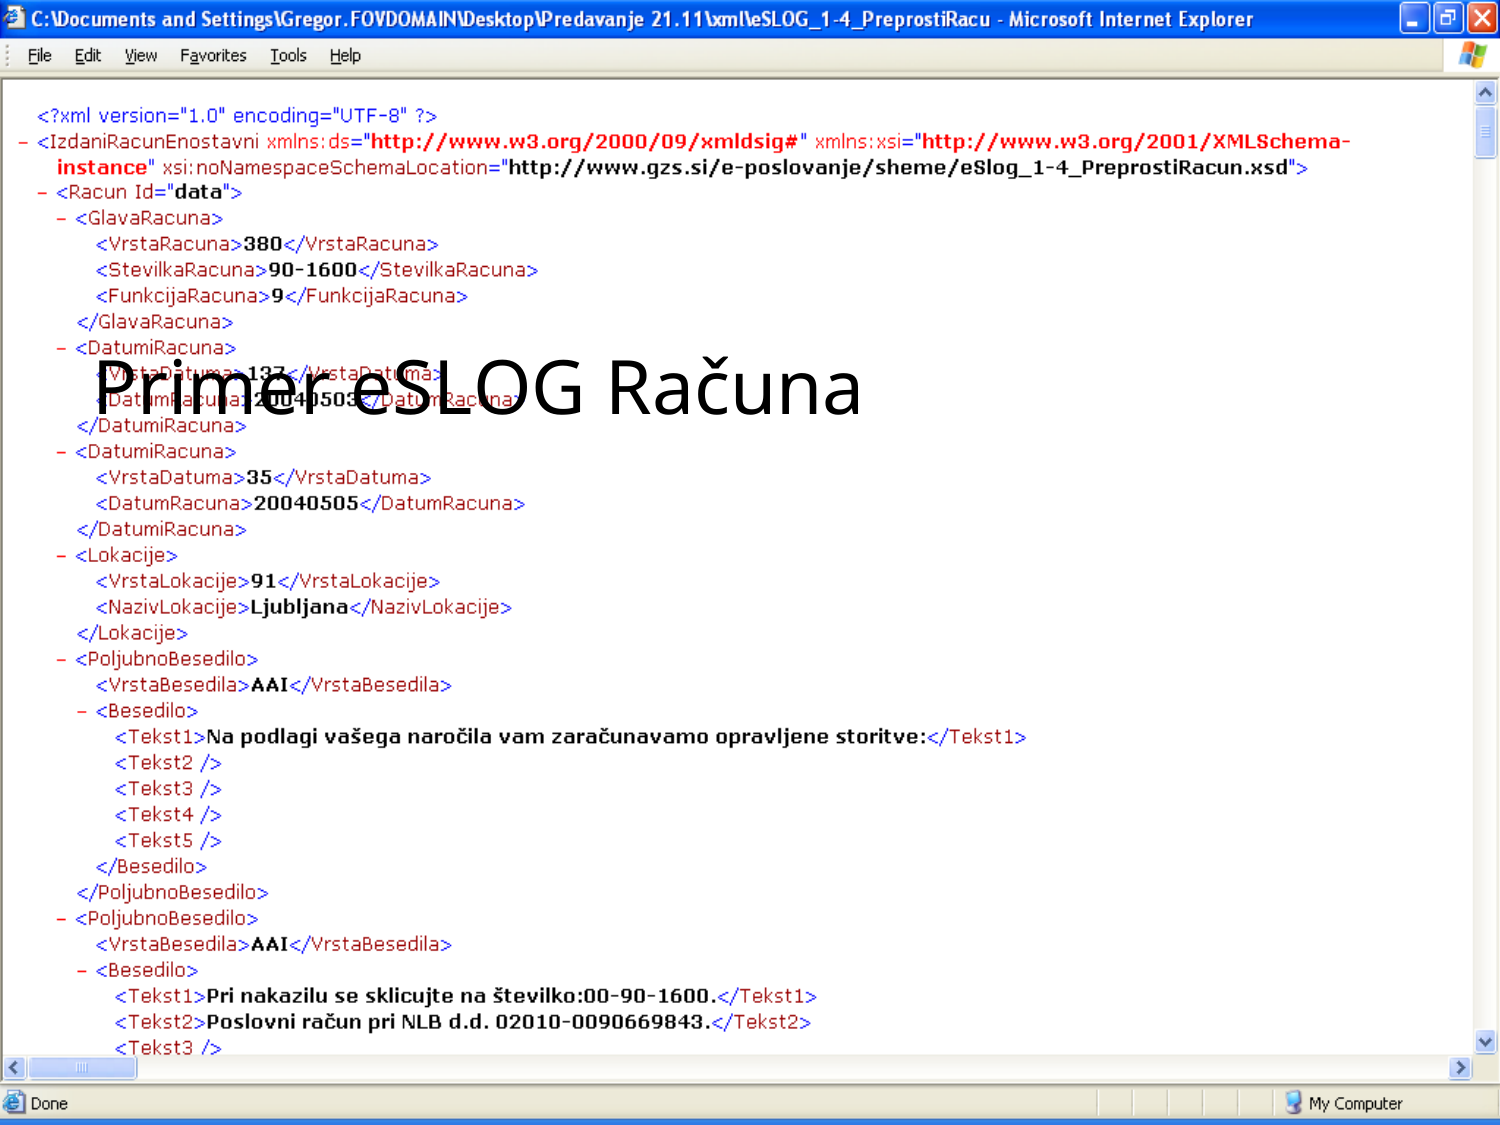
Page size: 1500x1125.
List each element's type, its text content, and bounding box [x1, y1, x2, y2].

title Primer eSLOG Računa [77, 332, 1500, 438]
picture [0, 0, 1500, 1125]
